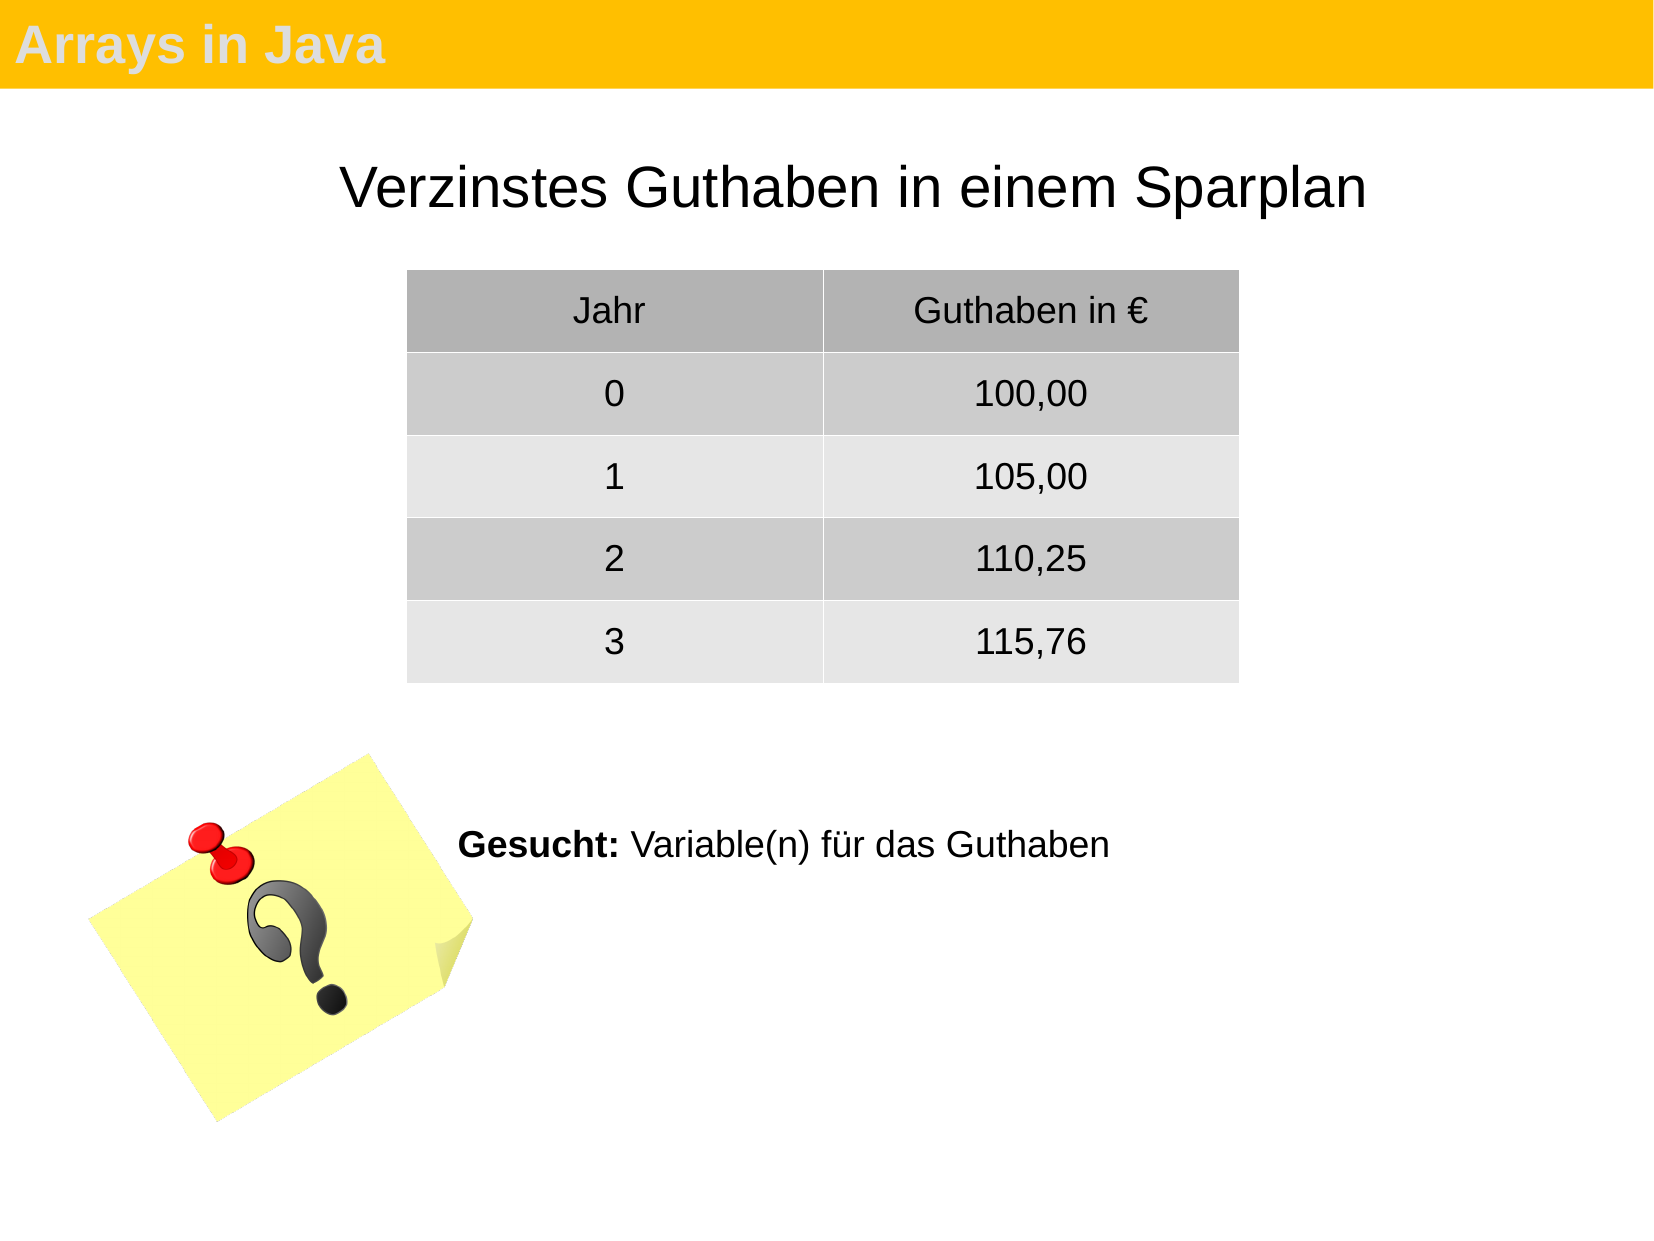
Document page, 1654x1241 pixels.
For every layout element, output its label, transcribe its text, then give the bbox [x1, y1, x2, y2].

table_cell 1 [407, 436, 823, 517]
table_cell 2 [407, 518, 823, 600]
text_box Arrays in Java [0, 0, 1654, 89]
table_cell 0 [407, 353, 823, 435]
table_cell 110,25 [824, 518, 1239, 600]
table_cell 115,76 [824, 601, 1239, 683]
text_box Gesucht: Variable(n) für das Guthaben [473, 816, 1388, 916]
table_cell 105,00 [824, 436, 1239, 517]
table_cell 100,00 [824, 353, 1239, 435]
table_header Jahr [407, 270, 823, 352]
picture [88, 753, 473, 1123]
text_box Verzinstes Guthaben in einem Sparplan [324, 147, 1395, 228]
table_header Guthaben in € [824, 270, 1239, 352]
table_cell 3 [407, 601, 823, 683]
